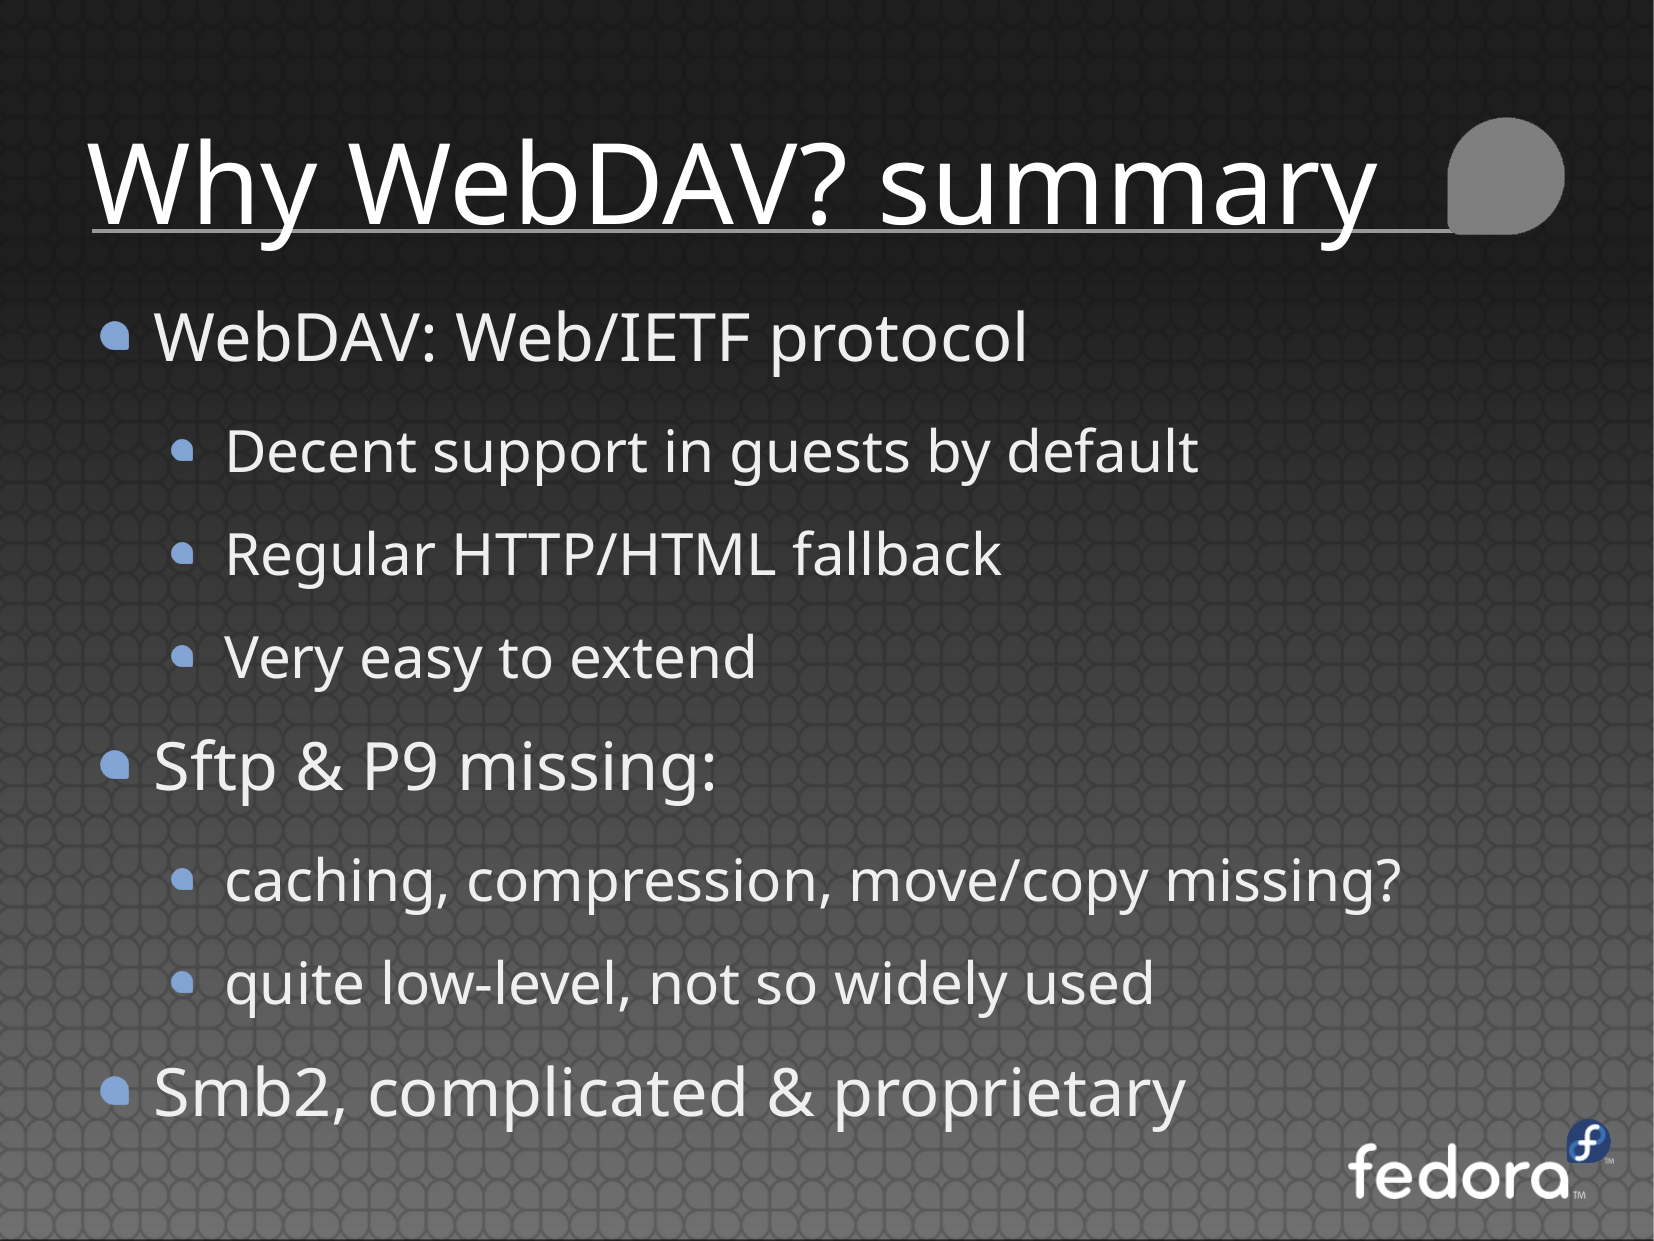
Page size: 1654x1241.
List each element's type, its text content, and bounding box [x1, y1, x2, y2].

list WebDAV: Web/IETF protocol Decent support in guests by default Regular HTTP/HTML fallback Very easy to extend Sftp & P9 missing: caching, compression, move/copy missing? quite low-level, not so widely used Smb2, complicated & proprietary [82, 290, 1571, 1040]
title Why WebDAV? summary [86, 112, 1576, 249]
picture [0, 0, 1654, 1241]
